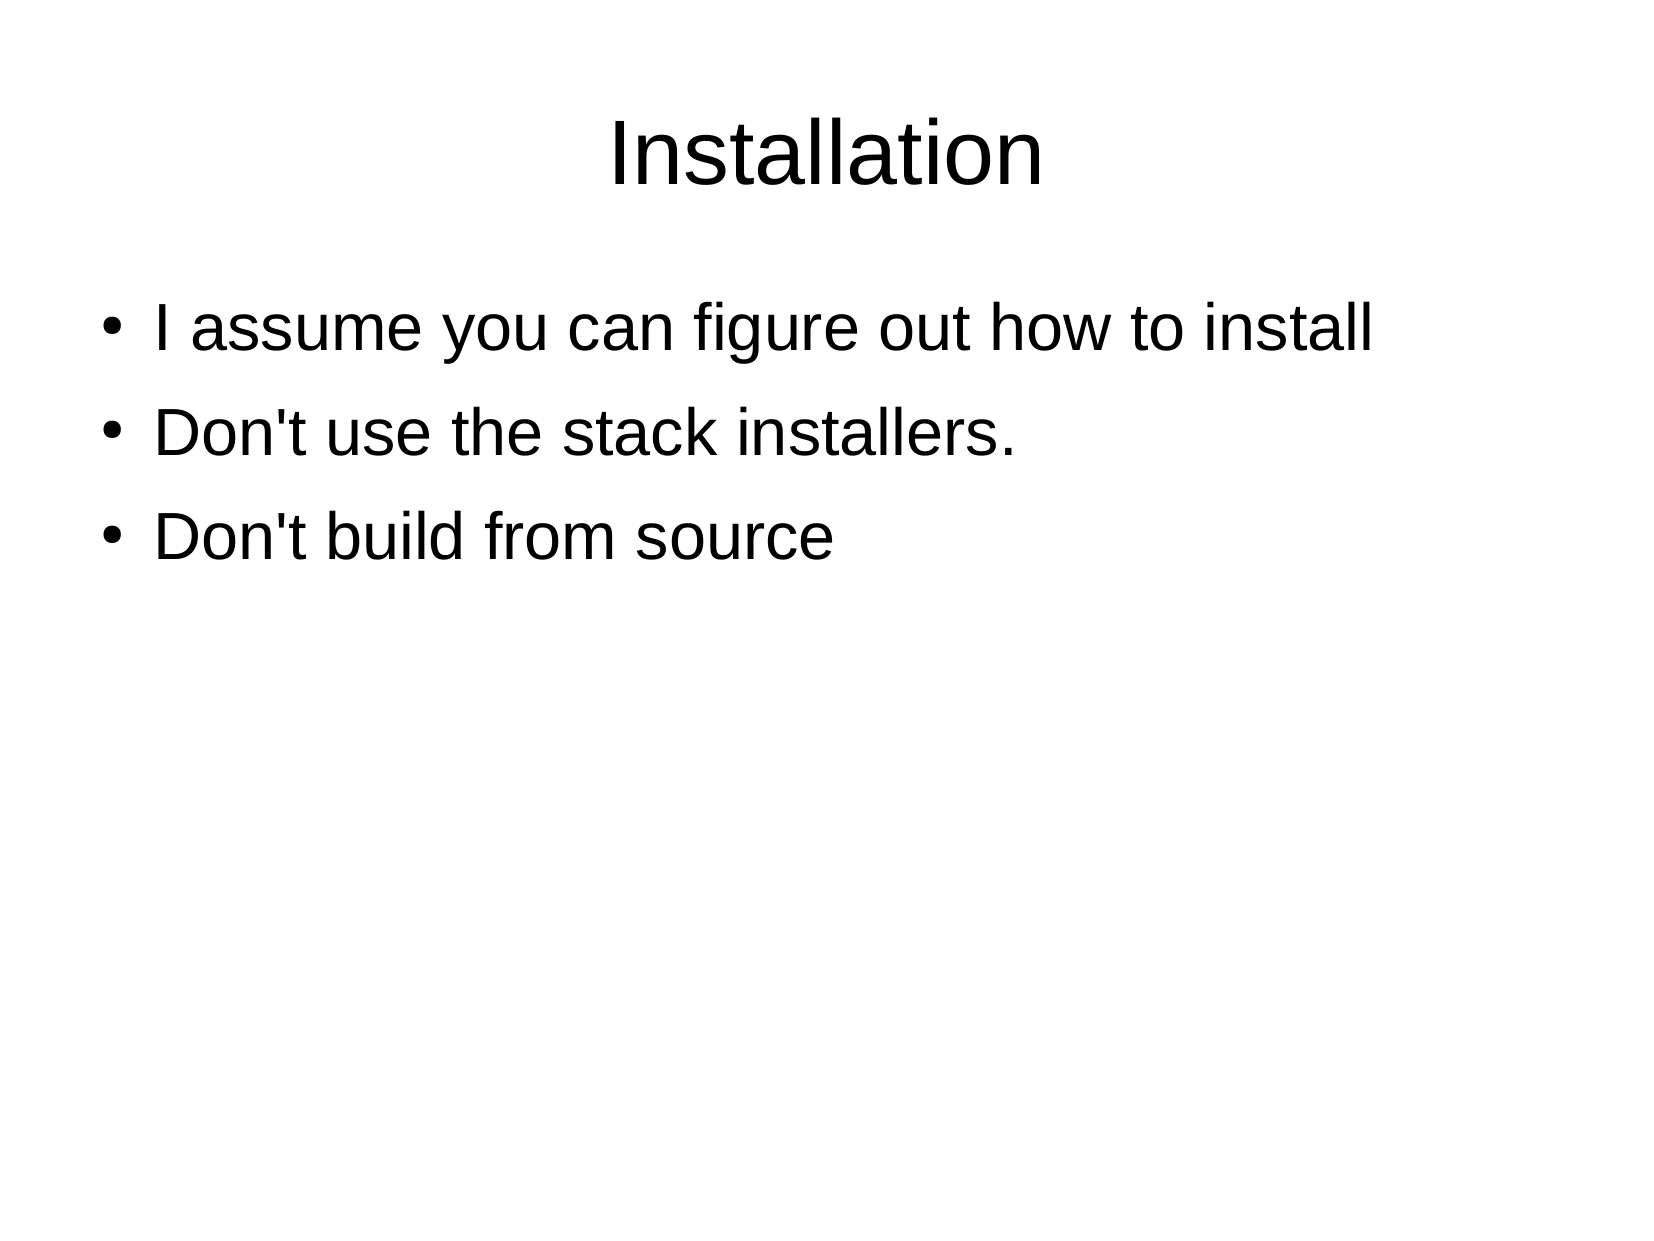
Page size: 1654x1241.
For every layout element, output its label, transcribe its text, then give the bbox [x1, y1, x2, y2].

list I assume you can figure out how to install Don't use the stack installers. Don't build from source [82, 290, 1571, 1109]
title Installation [82, 49, 1571, 257]
